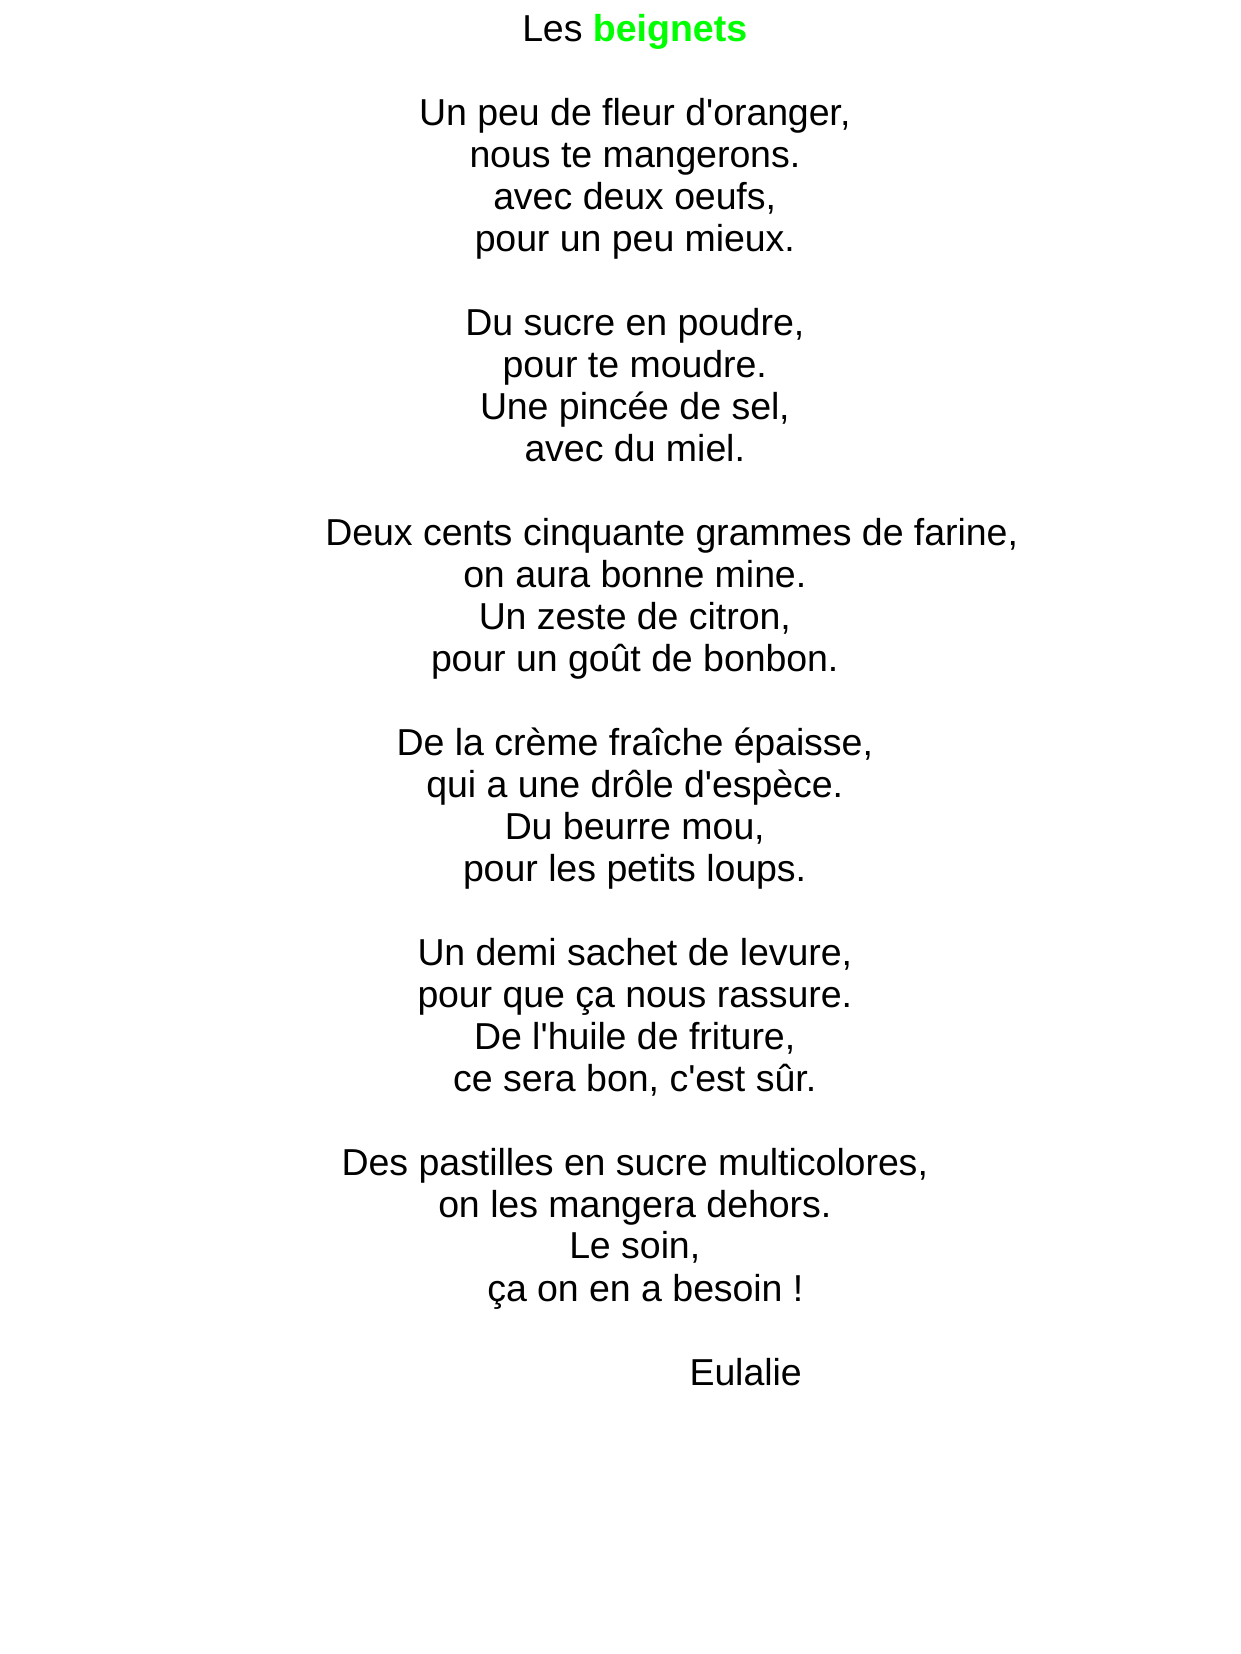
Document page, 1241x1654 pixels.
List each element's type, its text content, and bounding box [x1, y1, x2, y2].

text_box Les beignets Un peu de fleur d'oranger, nous te mangerons. avec deux oeufs, pour un peu mieux. Du sucre en poudre, pour te moudre. Une pincée de sel, avec du miel. Deux cents cinquante grammes de farine, on aura bonne mine. Un zeste de citron, pour un goût de bonbon. De la crème fraîche épaisse, qui a une drôle d'espèce. Du beurre mou, pour les petits loups. Un demi sachet de levure, pour que ça nous rassure. De l'huile de friture, ce sera bon, c'est sûr. Des pastilles en sucre multicolores, on les mangera dehors. Le soin, ça on en a besoin ! Eulalie [29, 0, 1241, 1551]
